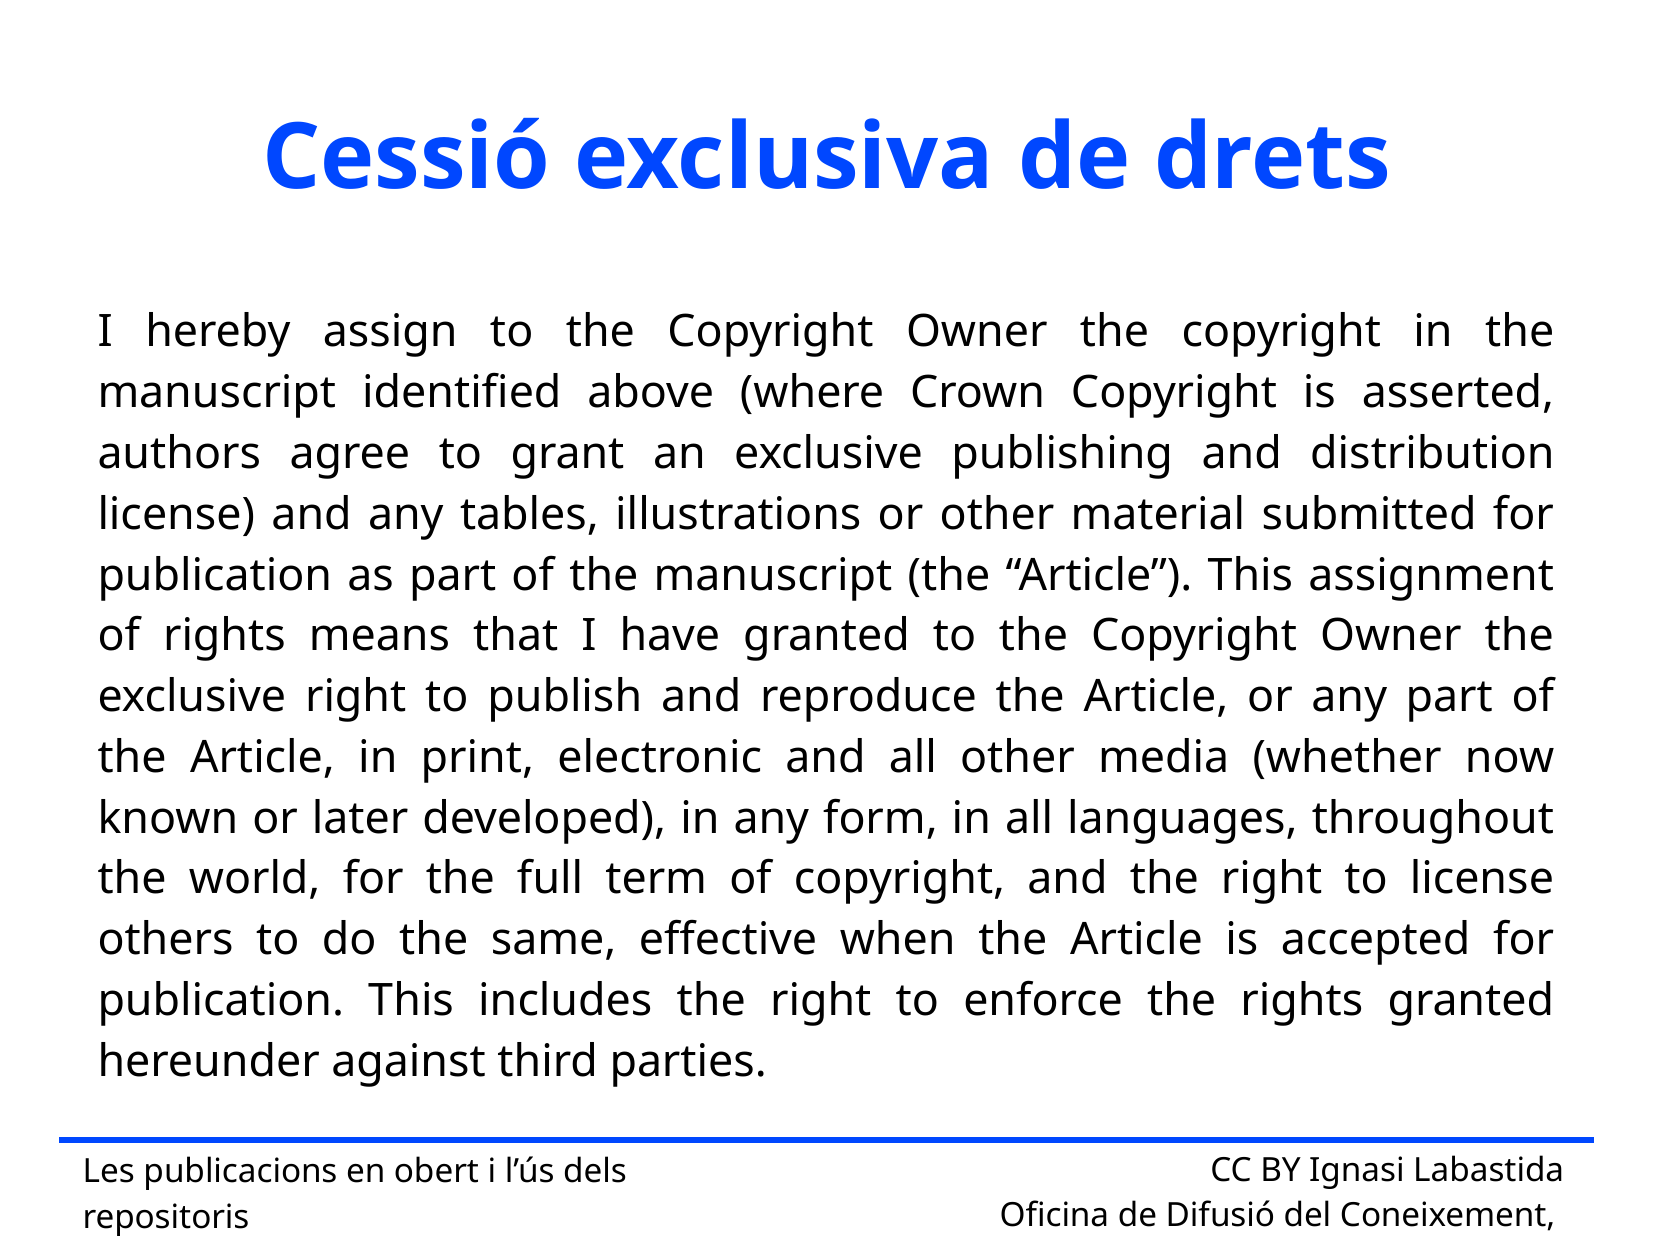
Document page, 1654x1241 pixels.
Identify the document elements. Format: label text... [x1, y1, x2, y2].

list I hereby assign to the Copyright Owner the copyright in the manuscript identified above (where Crown Copyright is asserted, authors agree to grant an exclusive publishing and distribution license) and any tables, illustrations or other material submitted for publication as part of the manuscript (the “Article”). This assignment of rights means that I have granted to the Copyright Owner the exclusive right to publish and reproduce the Article, or any part of the Article, in print, electronic and all other media (whether now known or later developed), in any form, in all languages, throughout the world, for the full term of copyright, and the right to license others to do the same, effective when the Article is accepted for publication. This includes the right to enforce the rights granted hereunder against third parties. [82, 289, 1571, 1108]
title Cessió exclusiva de drets [83, 39, 1572, 267]
